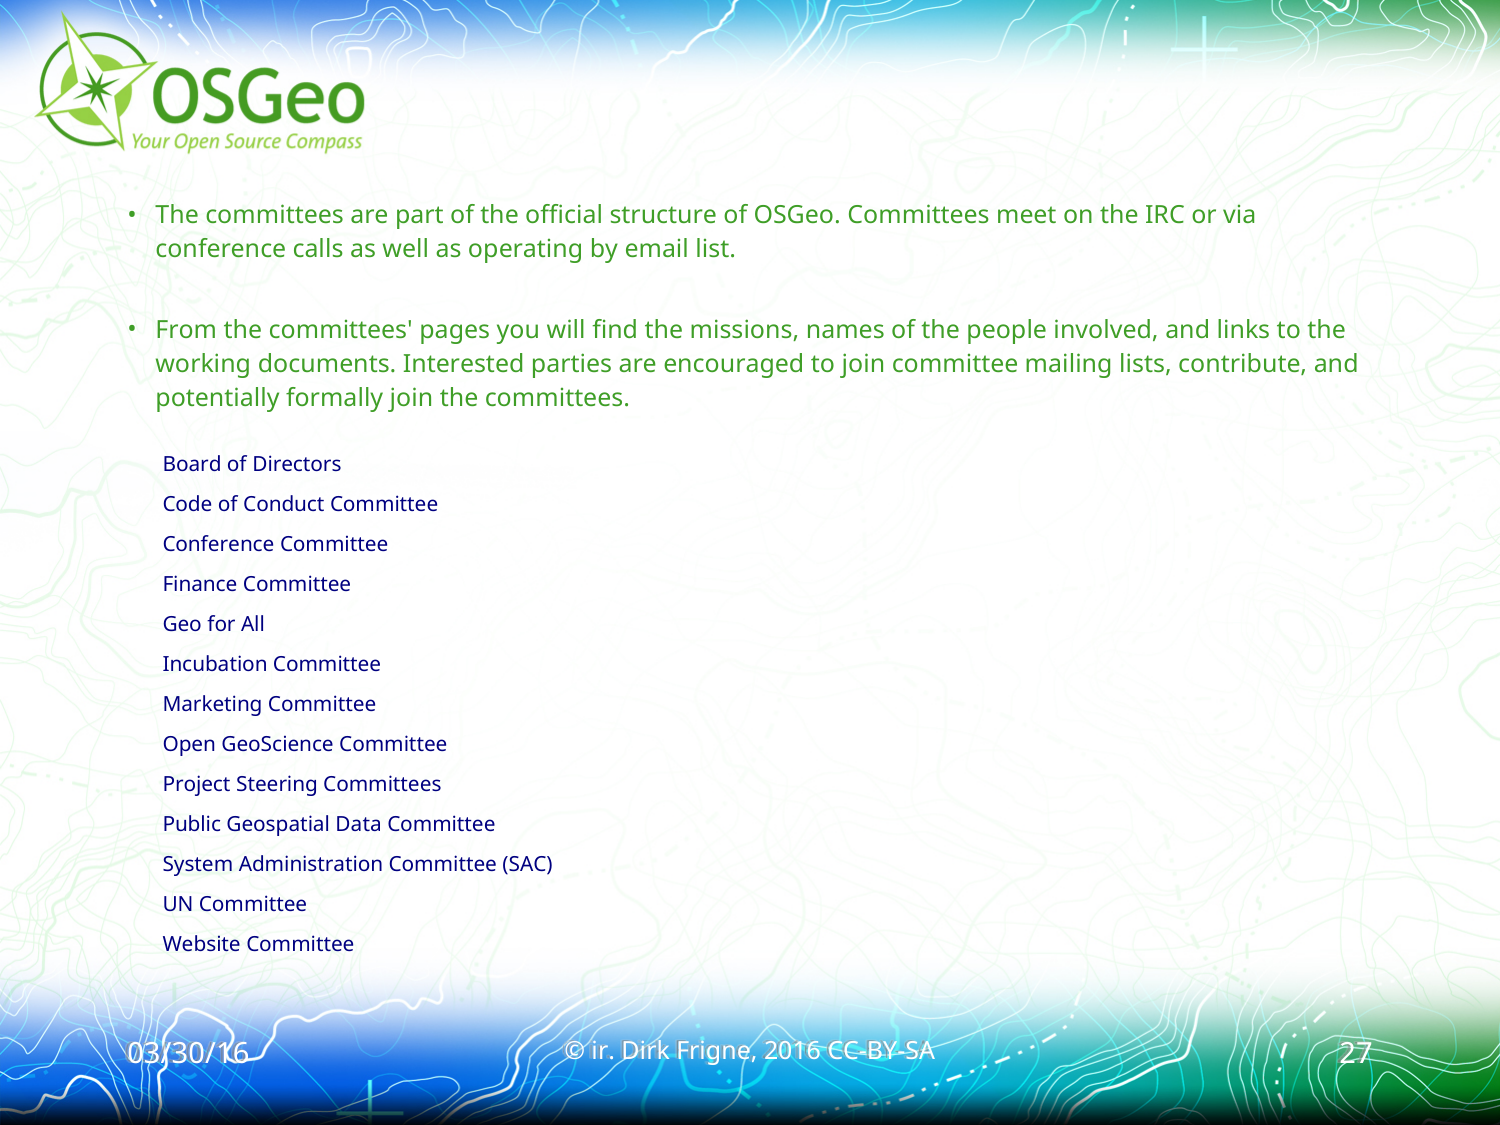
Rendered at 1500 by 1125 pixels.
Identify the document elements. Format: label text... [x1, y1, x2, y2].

list The committees are part of the official structure of OSGeo. Committees meet on the IRC or via conference calls as well as operating by email list. From the committees' pages you will find the missions, names of the people involved, and links to the working documents. Interested parties are encouraged to join committee mailing lists, contribute, and potentially formally join the committees. [112, 189, 1388, 426]
text_box Board of Directors Code of Conduct Committee Conference Committee Finance Committee Geo for All Incubation Committee Marketing Committee Open GeoScience Committee Project Steering Committees Public Geospatial Data Committee System Administration Committee (SAC) UN Committee Website Committee [147, 442, 612, 968]
picture [0, 0, 1500, 1125]
